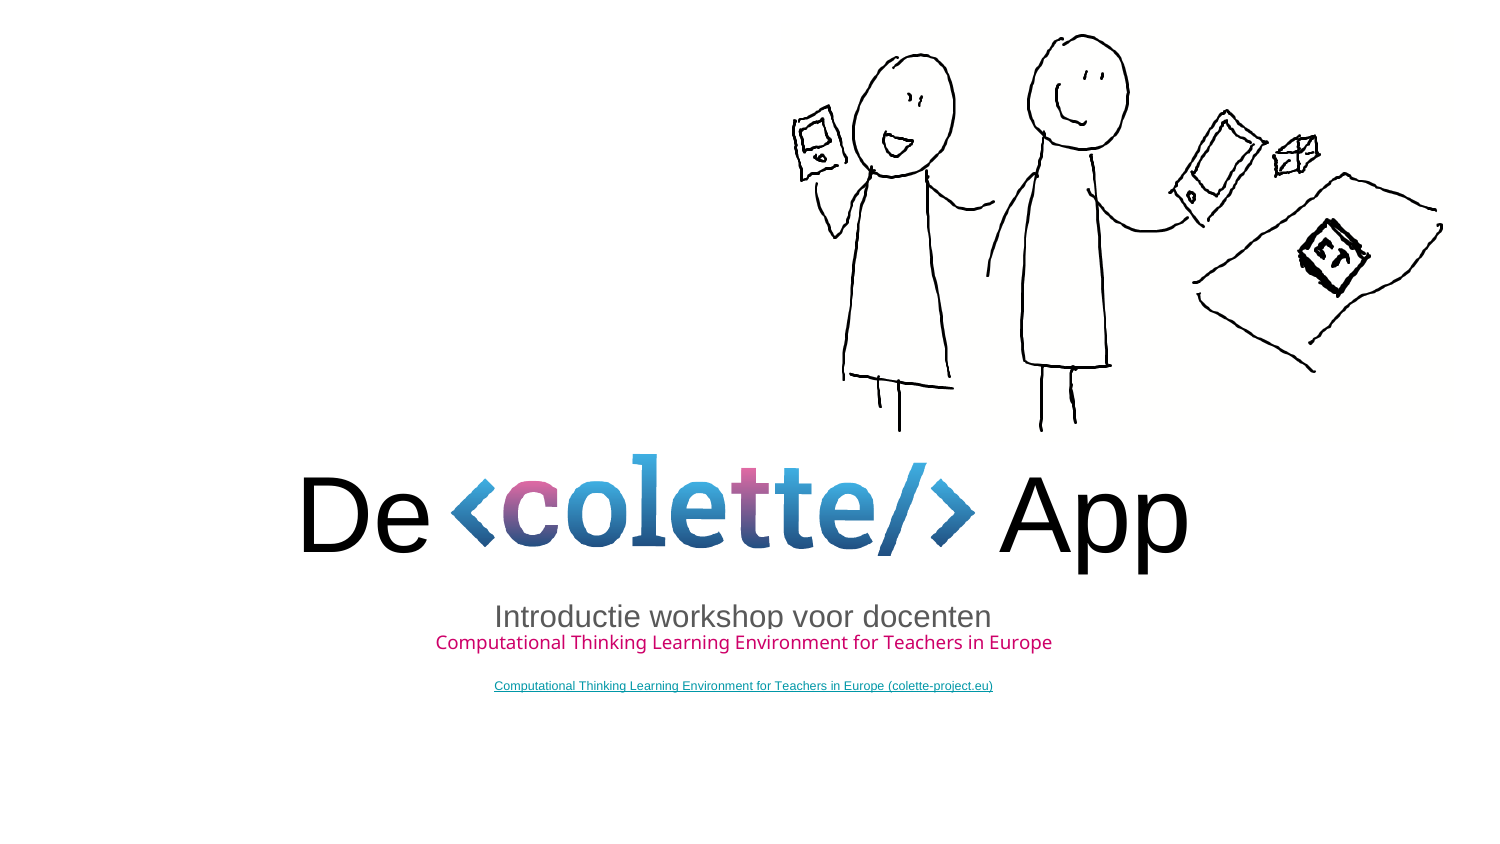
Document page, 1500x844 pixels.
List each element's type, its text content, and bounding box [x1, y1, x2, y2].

picture [368, 23, 1454, 619]
subtitle Introductie workshop voor docenten Computational Thinking Learning Environment for Teachers in Europe Computational Thinking Learning Environment for Teachers in Europe (colette-project.eu) [44, 590, 1443, 721]
title De <colette/> App [44, 253, 781, 590]
title De <colette/> App [1057, 442, 1443, 590]
